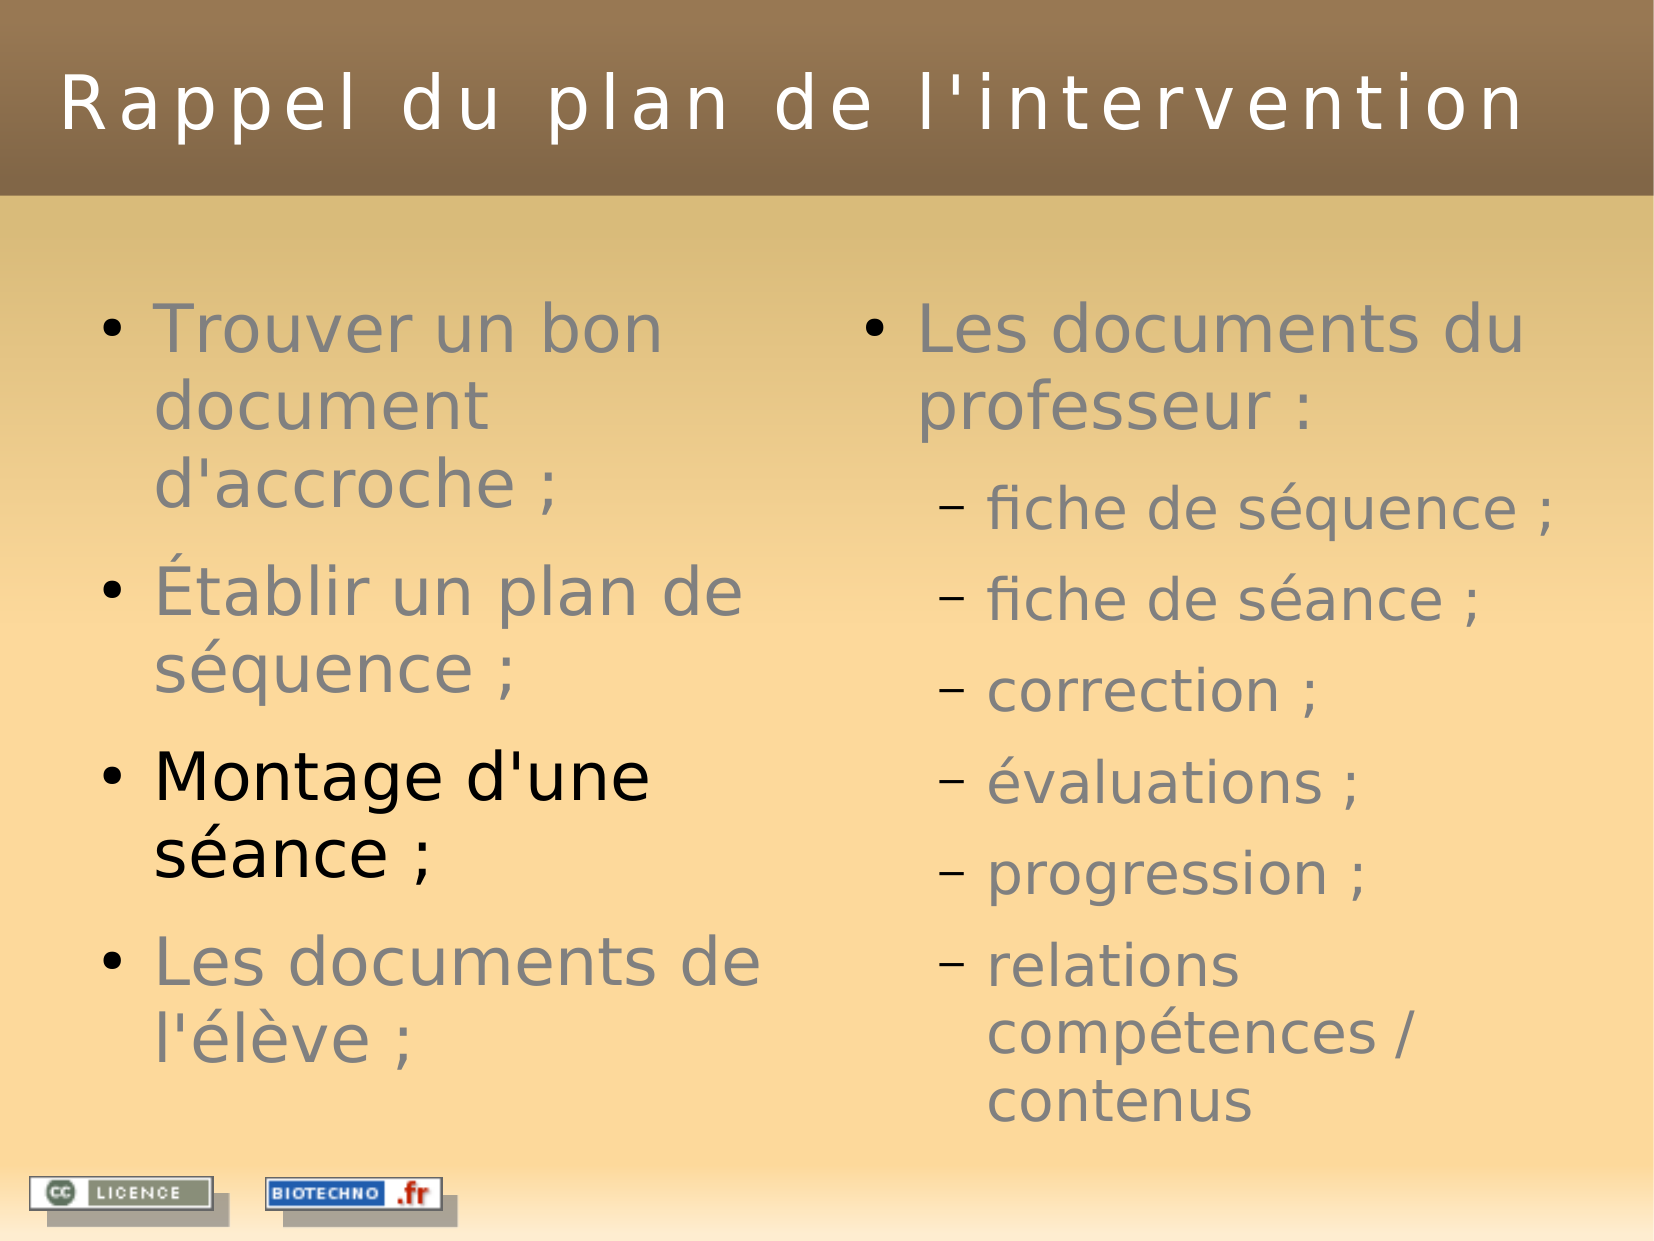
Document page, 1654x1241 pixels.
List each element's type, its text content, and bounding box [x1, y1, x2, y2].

list Trouver un bon document d'accroche ; Établir un plan de séquence ; Montage d'une séance ; Les documents de l'élève ; [82, 290, 809, 1109]
list Les documents du professeur : fiche de séquence ; fiche de séance ; correction ; évaluations ; progression ; relations compétences / contenus [845, 290, 1572, 1136]
title Rappel du plan de l'intervention [59, 29, 1595, 178]
picture [0, 0, 1654, 1241]
